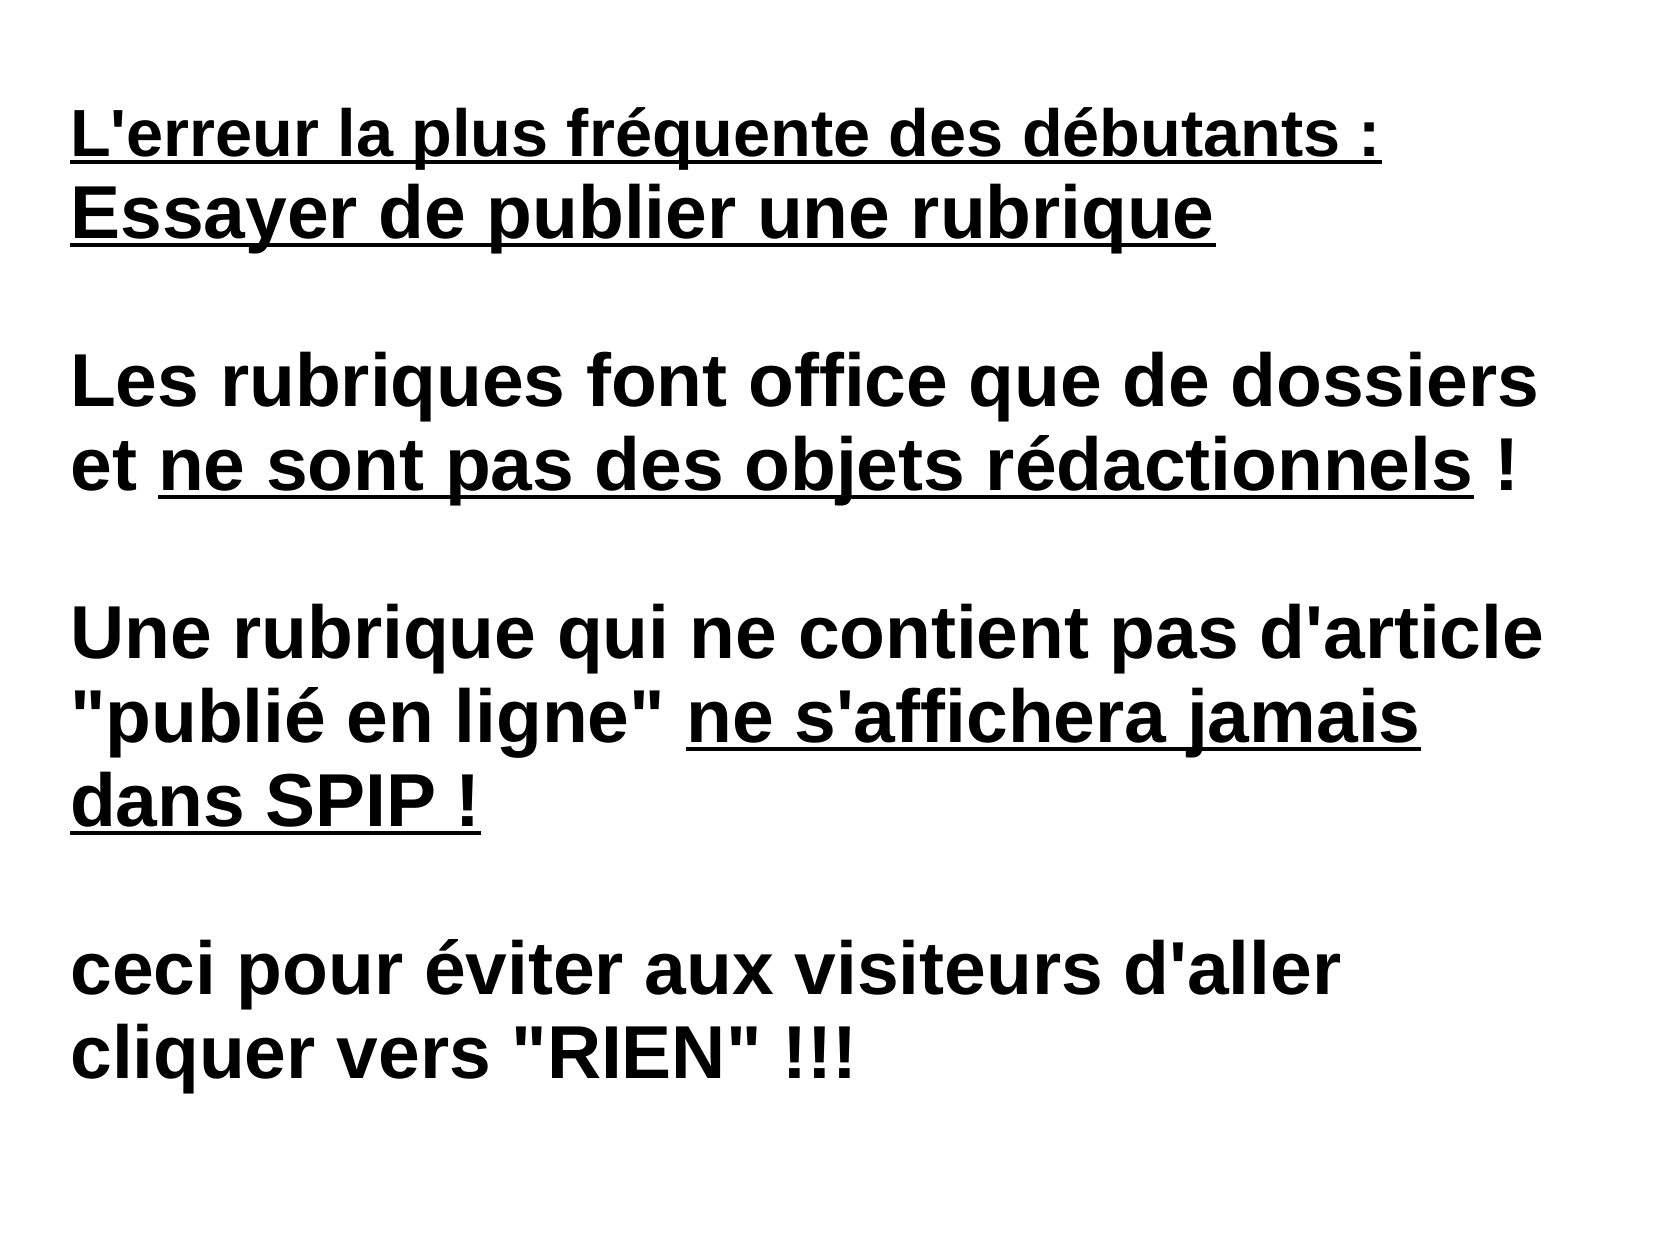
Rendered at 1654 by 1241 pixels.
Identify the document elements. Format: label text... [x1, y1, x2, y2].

text_box L'erreur la plus fréquente des débutants : Essayer de publier une rubrique Les rubriques font office que de dossiers et ne sont pas des objets rédactionnels ! Une rubrique qui ne contient pas d'article "publié en ligne" ne s'affichera jamais dans SPIP ! ceci pour éviter aux visiteurs d'aller cliquer vers "RIEN" !!! [55, 88, 1581, 1211]
